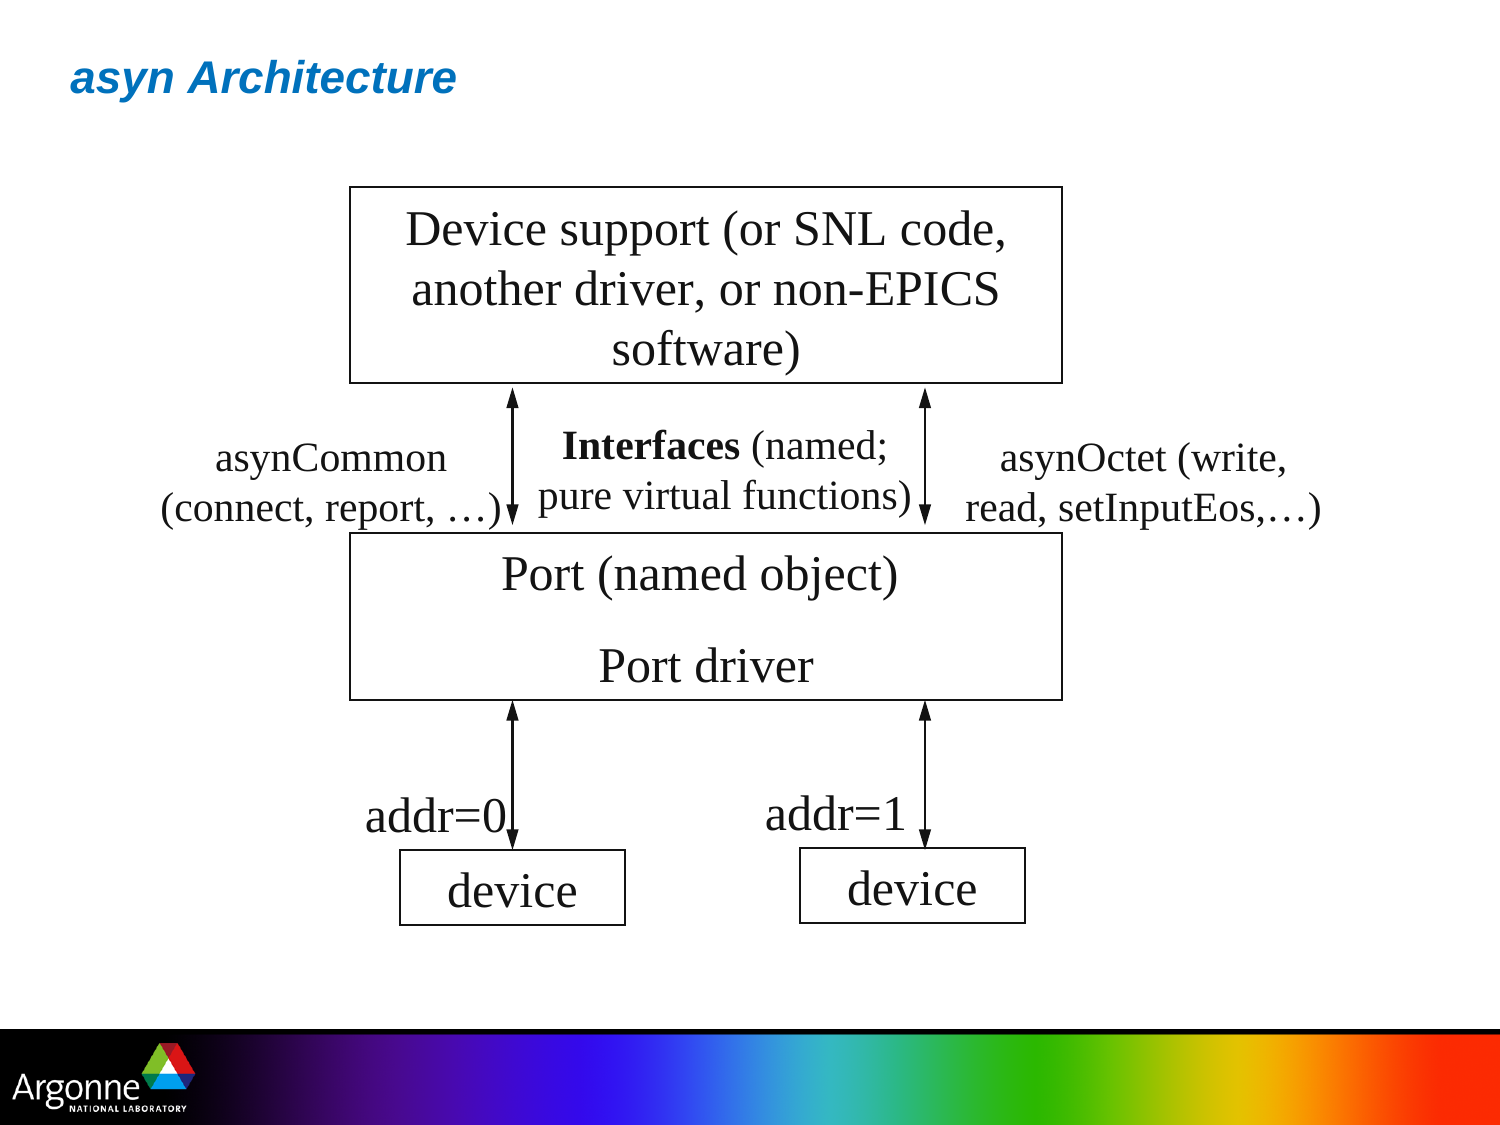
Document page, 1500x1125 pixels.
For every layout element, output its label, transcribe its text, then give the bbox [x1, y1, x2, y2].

text_box addr=1 [749, 772, 925, 849]
text_box addr=0 [349, 774, 526, 851]
text_box asynOctet (write, read, setInputEos,…) [949, 422, 1338, 538]
text_box asynCommon (connect, report, …) [137, 422, 526, 538]
text_box device [800, 847, 1026, 924]
text_box Interfaces (named; pure virtual functions) [512, 409, 938, 526]
picture [0, 1029, 1500, 1125]
text_box Device support (or SNL code, another driver, or non-EPICS software) [349, 187, 1063, 383]
text_box Port (named object) Port driver [349, 533, 1063, 700]
text_box device [399, 849, 626, 926]
title asyn Architecture [55, 54, 1361, 112]
